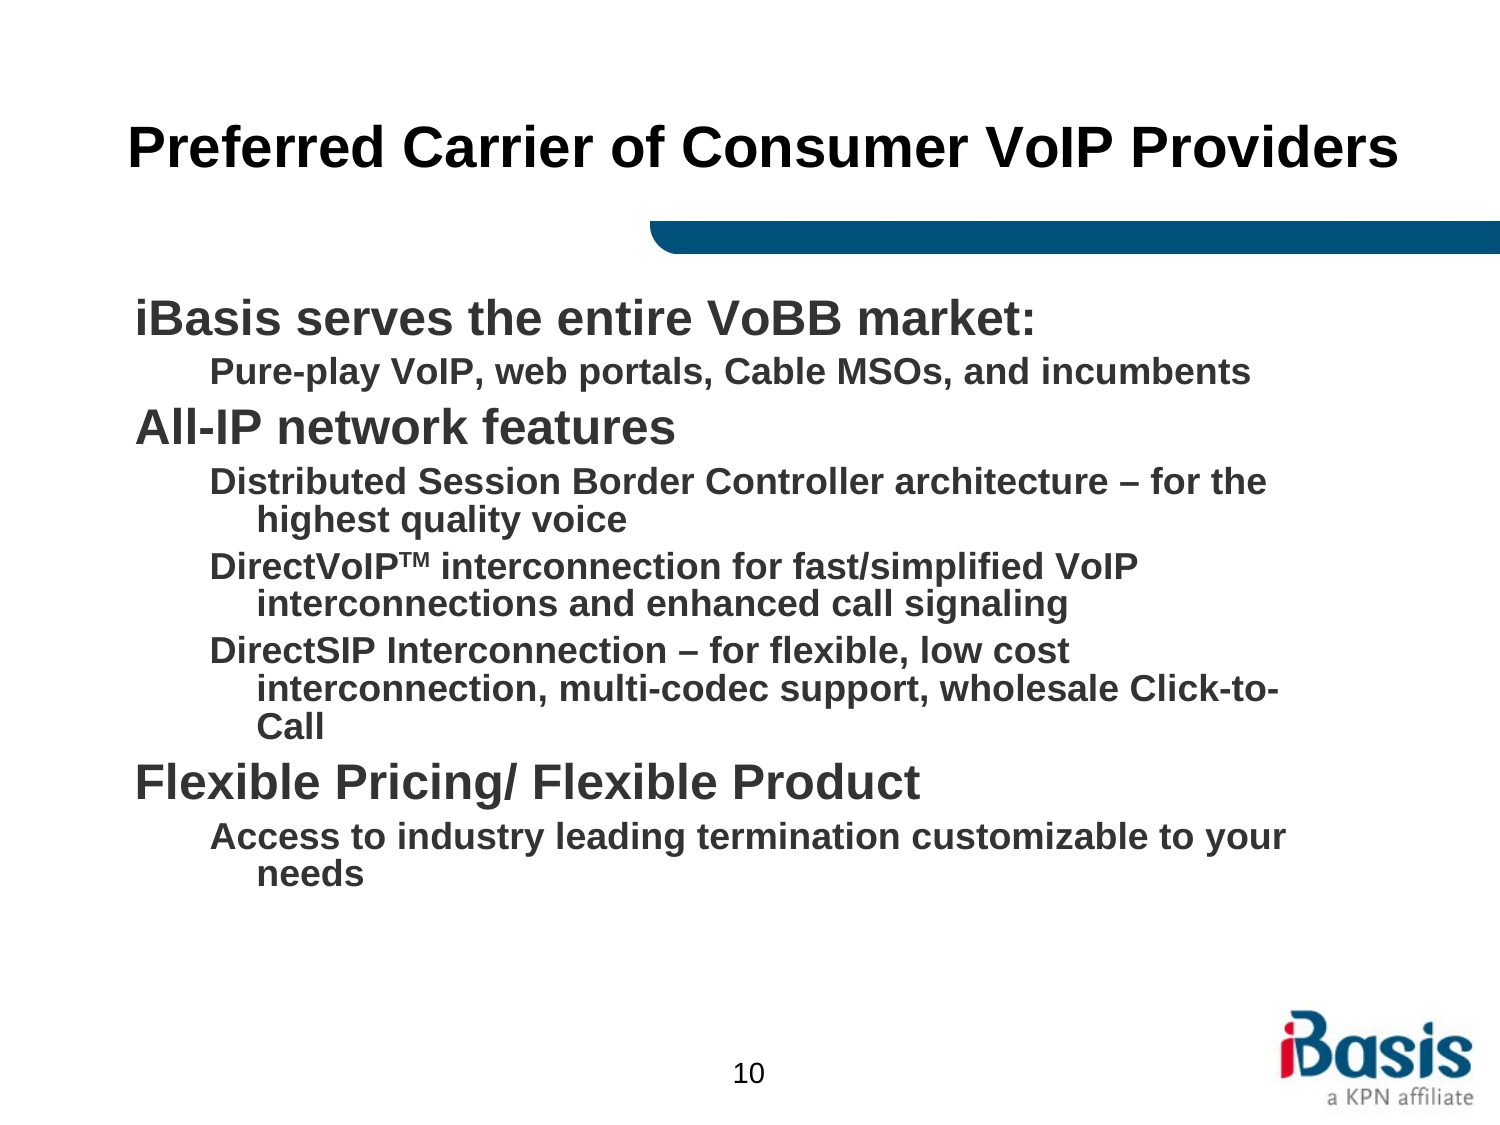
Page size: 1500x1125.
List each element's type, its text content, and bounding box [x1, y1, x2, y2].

list iBasis serves the entire VoBB market: Pure-play VoIP, web portals, Cable MSOs, and incumbents All-IP network features Distributed Session Border Controller architecture – for the highest quality voice DirectVoIPTM interconnection for fast/simplified VoIP interconnections and enhanced call signaling DirectSIP Interconnection – for flexible, low cost interconnection, multi-codec support, wholesale Click-to-Call Flexible Pricing/ Flexible Product Access to industry leading termination customizable to your needs [119, 287, 1305, 1056]
picture [642, 238, 1500, 257]
title Preferred Carrier of Consumer VoIP Providers [112, 62, 1500, 238]
picture [1274, 1003, 1481, 1115]
